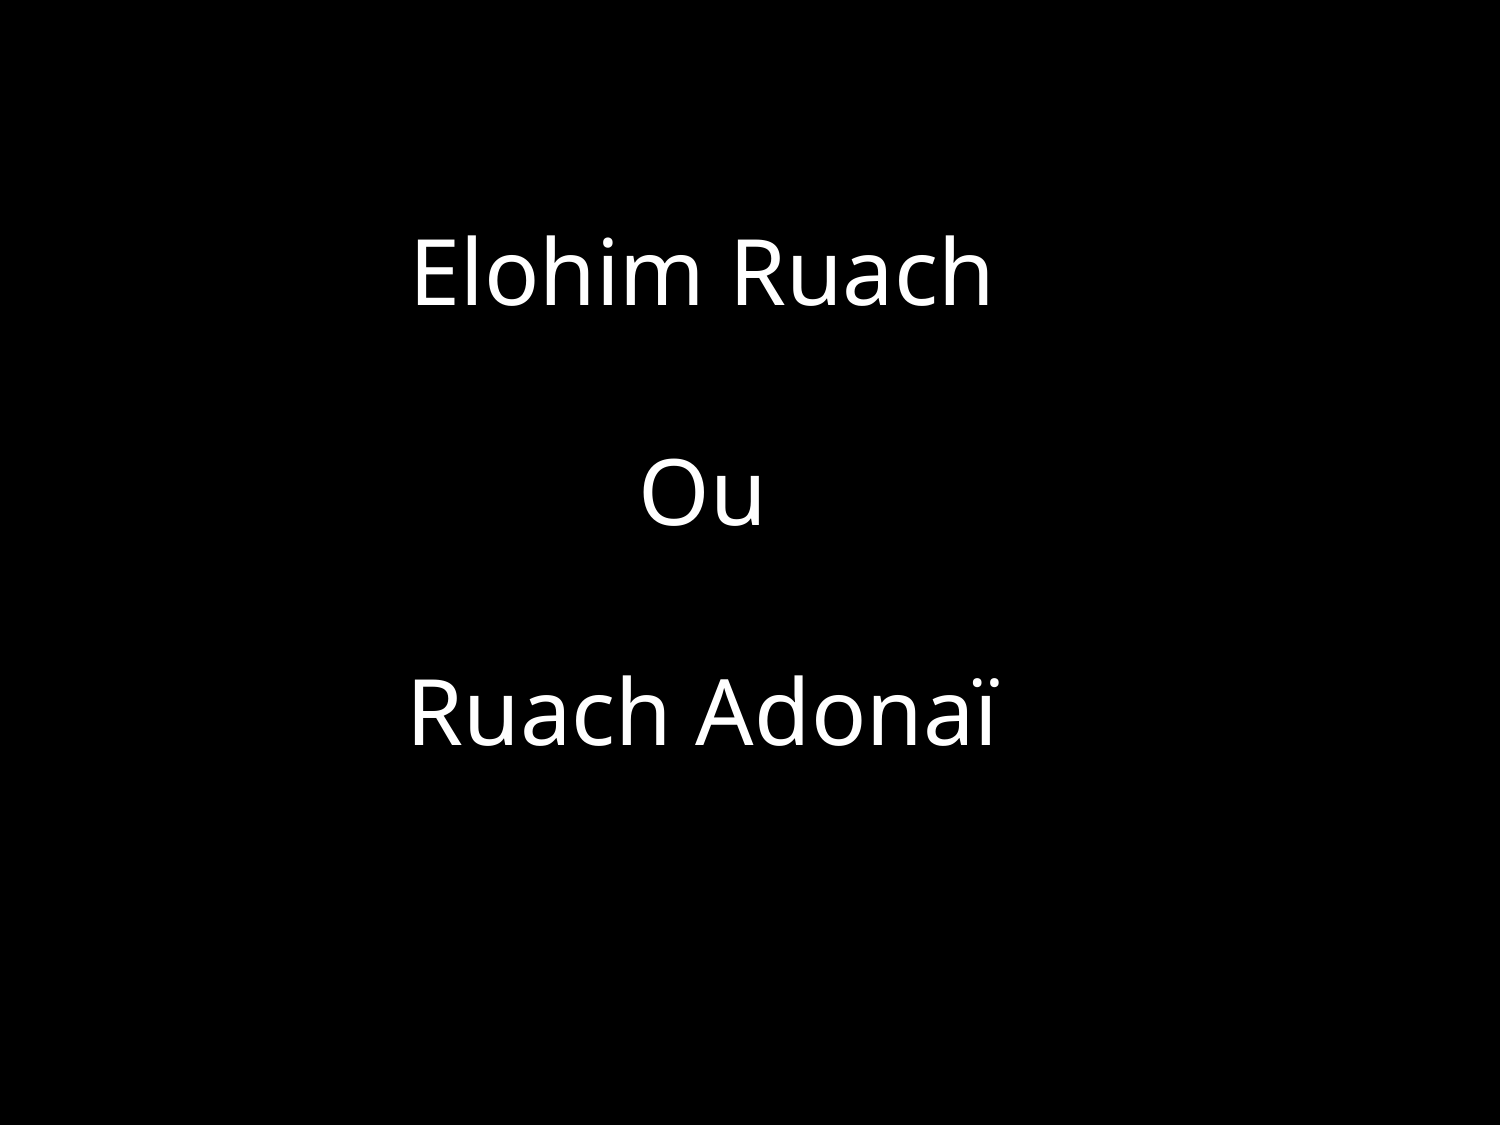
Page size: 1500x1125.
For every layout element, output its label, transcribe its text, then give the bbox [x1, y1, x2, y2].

text_box Elohim Ruach Ou Ruach Adonaï [391, 206, 1014, 772]
